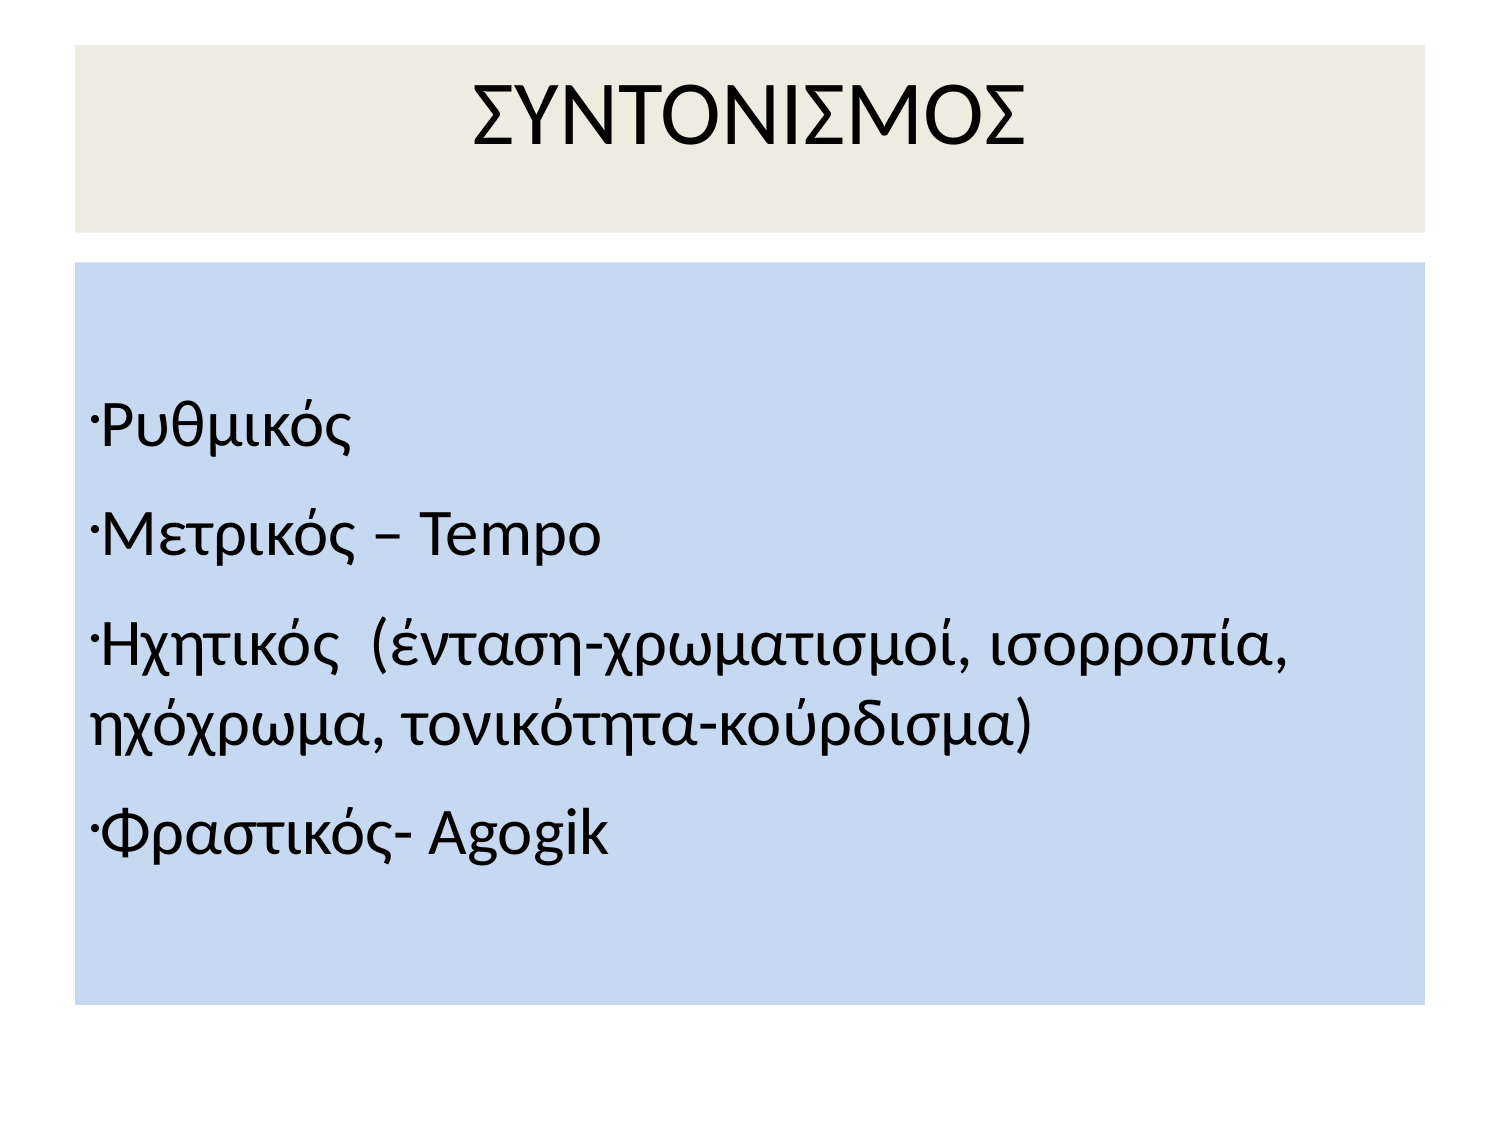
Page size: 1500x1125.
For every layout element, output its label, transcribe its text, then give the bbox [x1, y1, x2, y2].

title ΣΥΝΤΟΝΙΣΜΟΣ [75, 45, 1425, 233]
list Ρυθμικός Μετρικός – Tempo Ηχητικός (ένταση-χρωματισμοί, ισορροπία, ηχόχρωμα, τονικότητα-κούρδισμα) Φραστικός- Agogik [75, 262, 1425, 1005]
